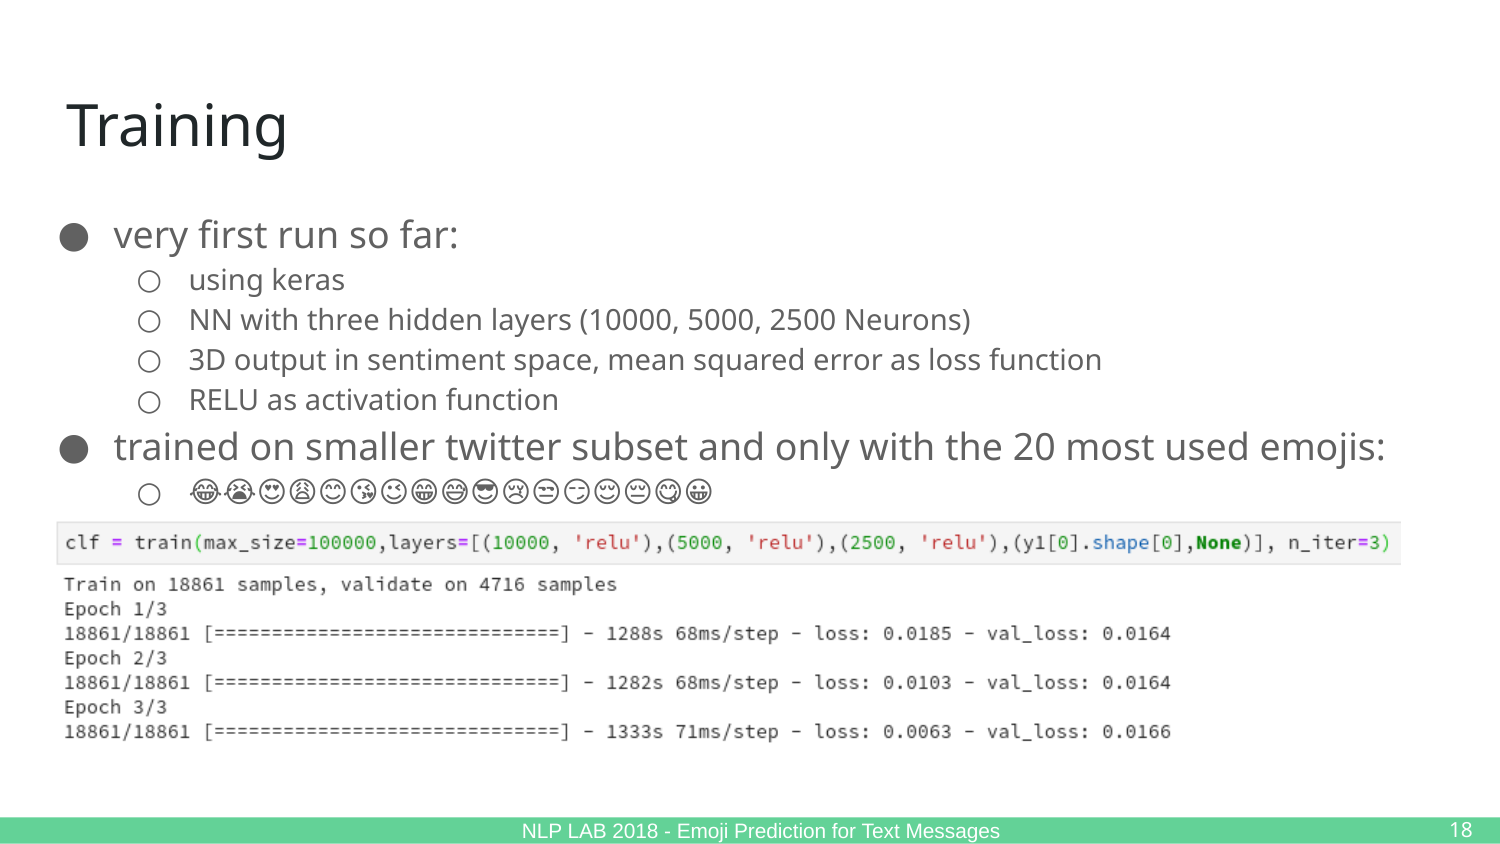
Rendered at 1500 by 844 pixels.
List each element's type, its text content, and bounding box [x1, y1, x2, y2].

list very first run so far: using keras NN with three hidden layers (10000, 5000, 2500 Neurons) 3D output in sentiment space, mean squared error as loss function RELU as activation function trained on smaller twitter subset and only with the 20 most used emojis: 😂😭😍😩😊😘🙏🙌😉😁😅😎😢😒😏😌😔😋😀😤 [23, 189, 1500, 517]
slide_number <Foliennummer> [1397, 811, 1488, 844]
picture [51, 516, 1401, 757]
title Training [51, 72, 1449, 167]
